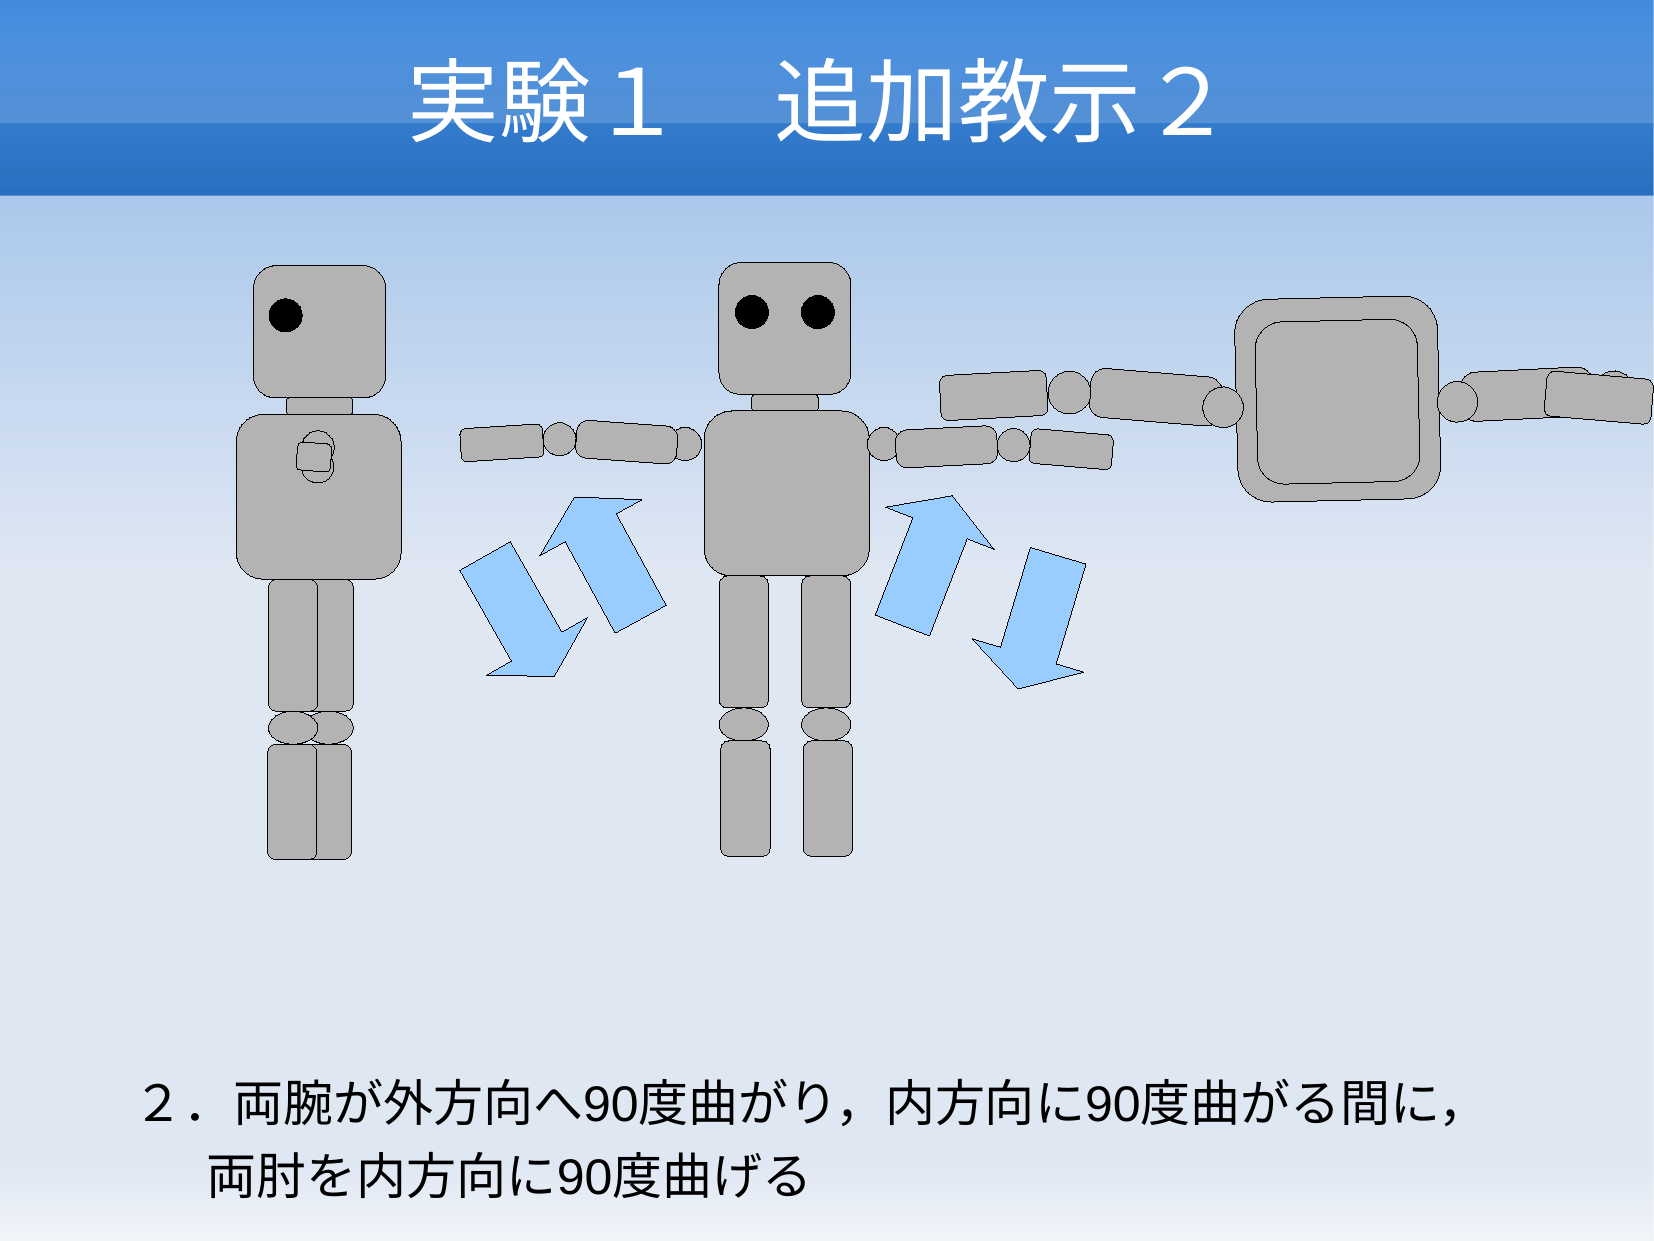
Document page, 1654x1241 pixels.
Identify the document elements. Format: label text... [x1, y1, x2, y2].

text_box [972, 547, 1086, 689]
picture [0, 0, 1654, 1241]
text_box [459, 420, 702, 464]
text_box ２．両腕が外方向へ90度曲がり，内方向に90度曲がる間に， 両肘を内方向に90度曲げる [118, 945, 1536, 1172]
text_box [539, 497, 667, 633]
text_box [939, 296, 1654, 503]
text_box [875, 495, 995, 636]
text_box [236, 265, 402, 860]
text_box [459, 541, 588, 677]
text_box [704, 262, 1114, 857]
title 実験１ 追加教示２ [76, 0, 1565, 208]
